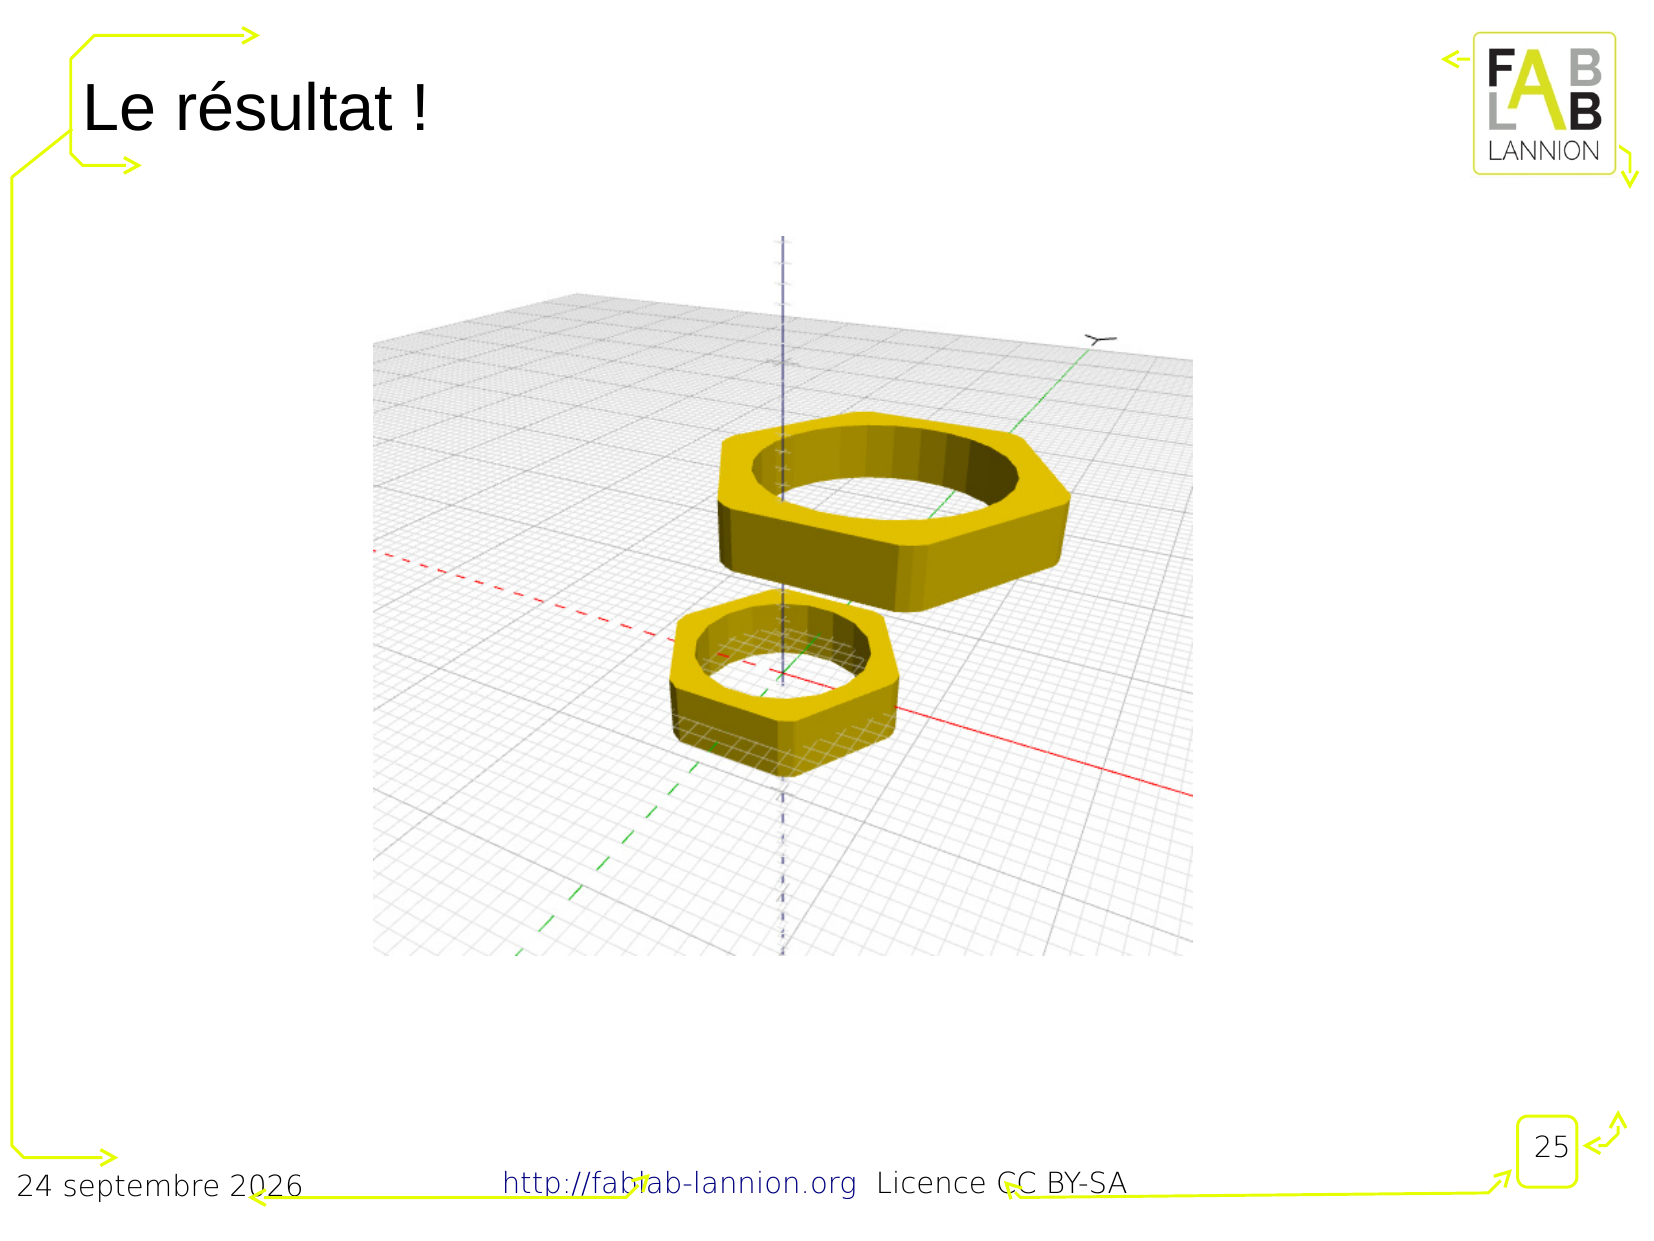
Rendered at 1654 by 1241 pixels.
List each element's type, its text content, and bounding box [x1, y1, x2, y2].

title Le résultat ! [82, 49, 1441, 166]
picture [373, 236, 1193, 956]
picture [1470, 29, 1619, 178]
